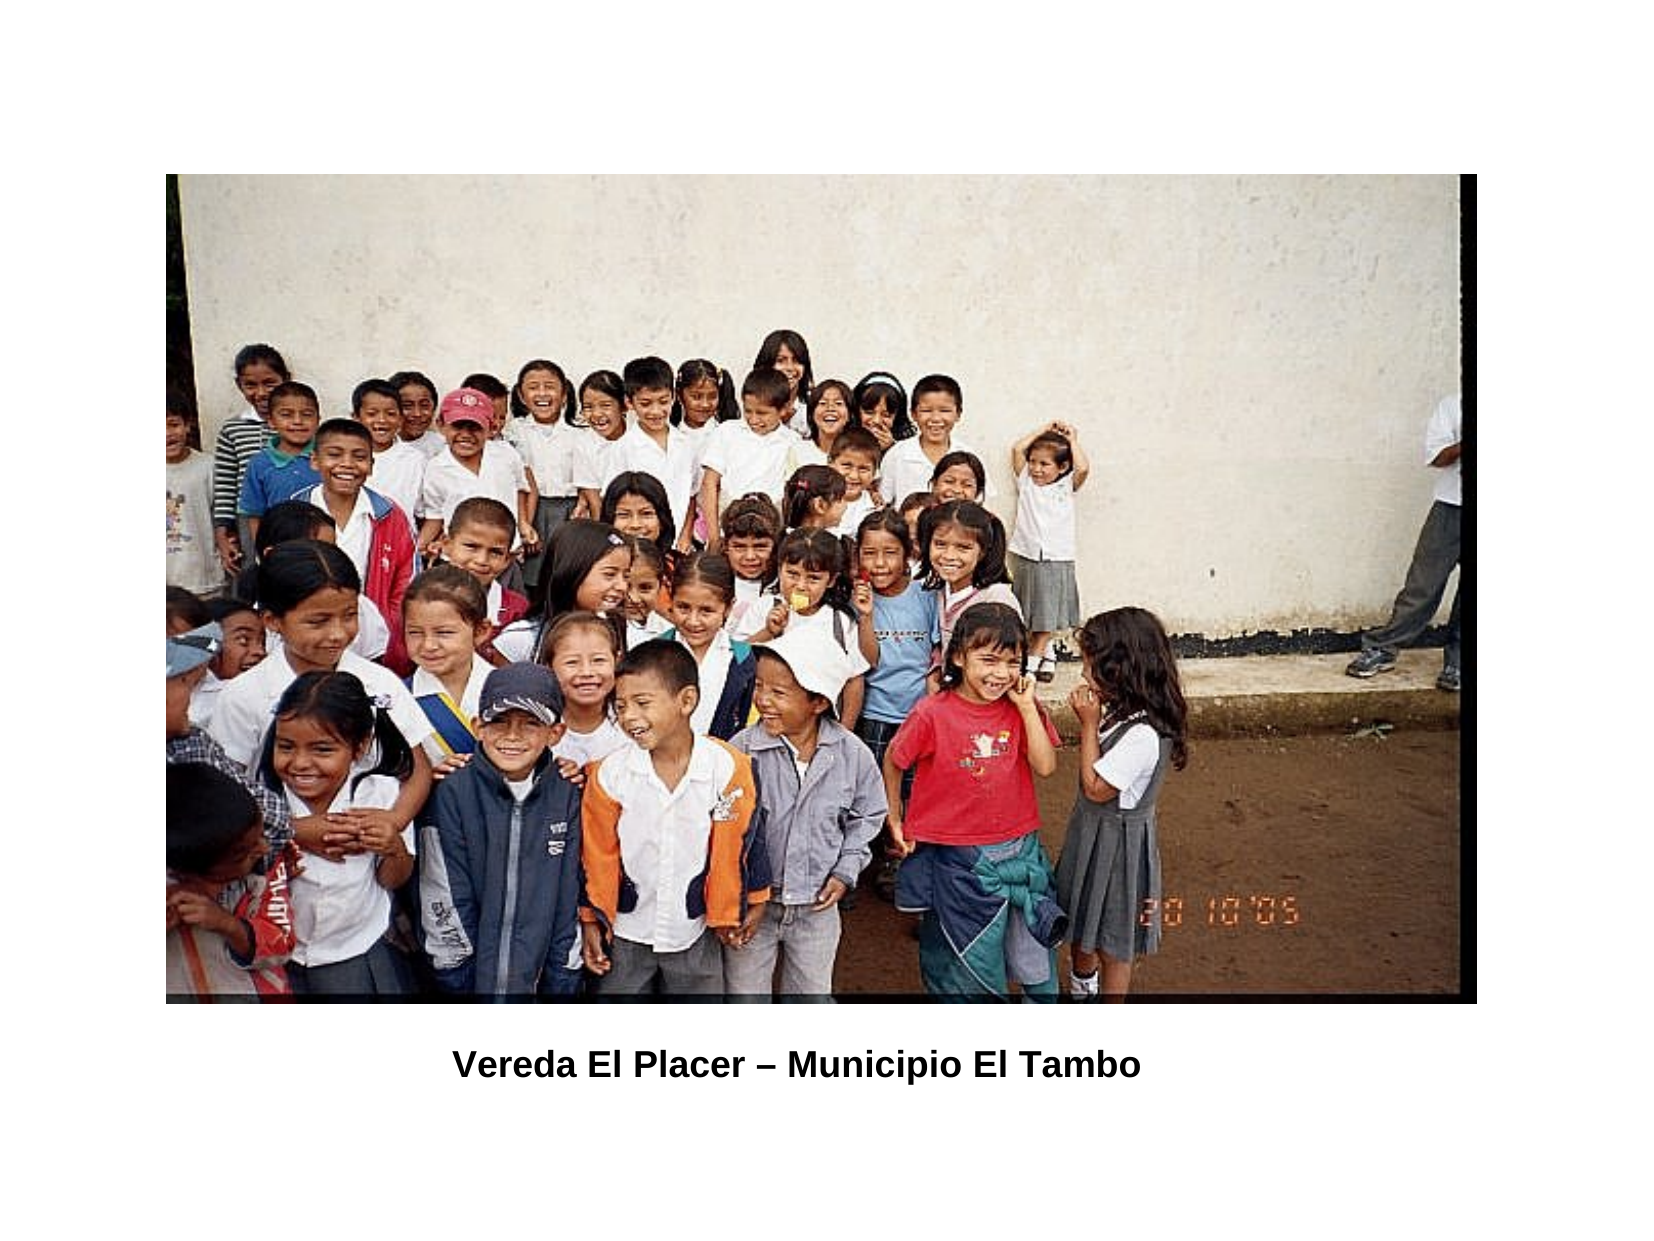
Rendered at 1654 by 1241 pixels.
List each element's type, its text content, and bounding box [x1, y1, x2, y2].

text_box Vereda El Placer – Municipio El Tambo [383, 1035, 1211, 1094]
picture [166, 174, 1477, 1004]
